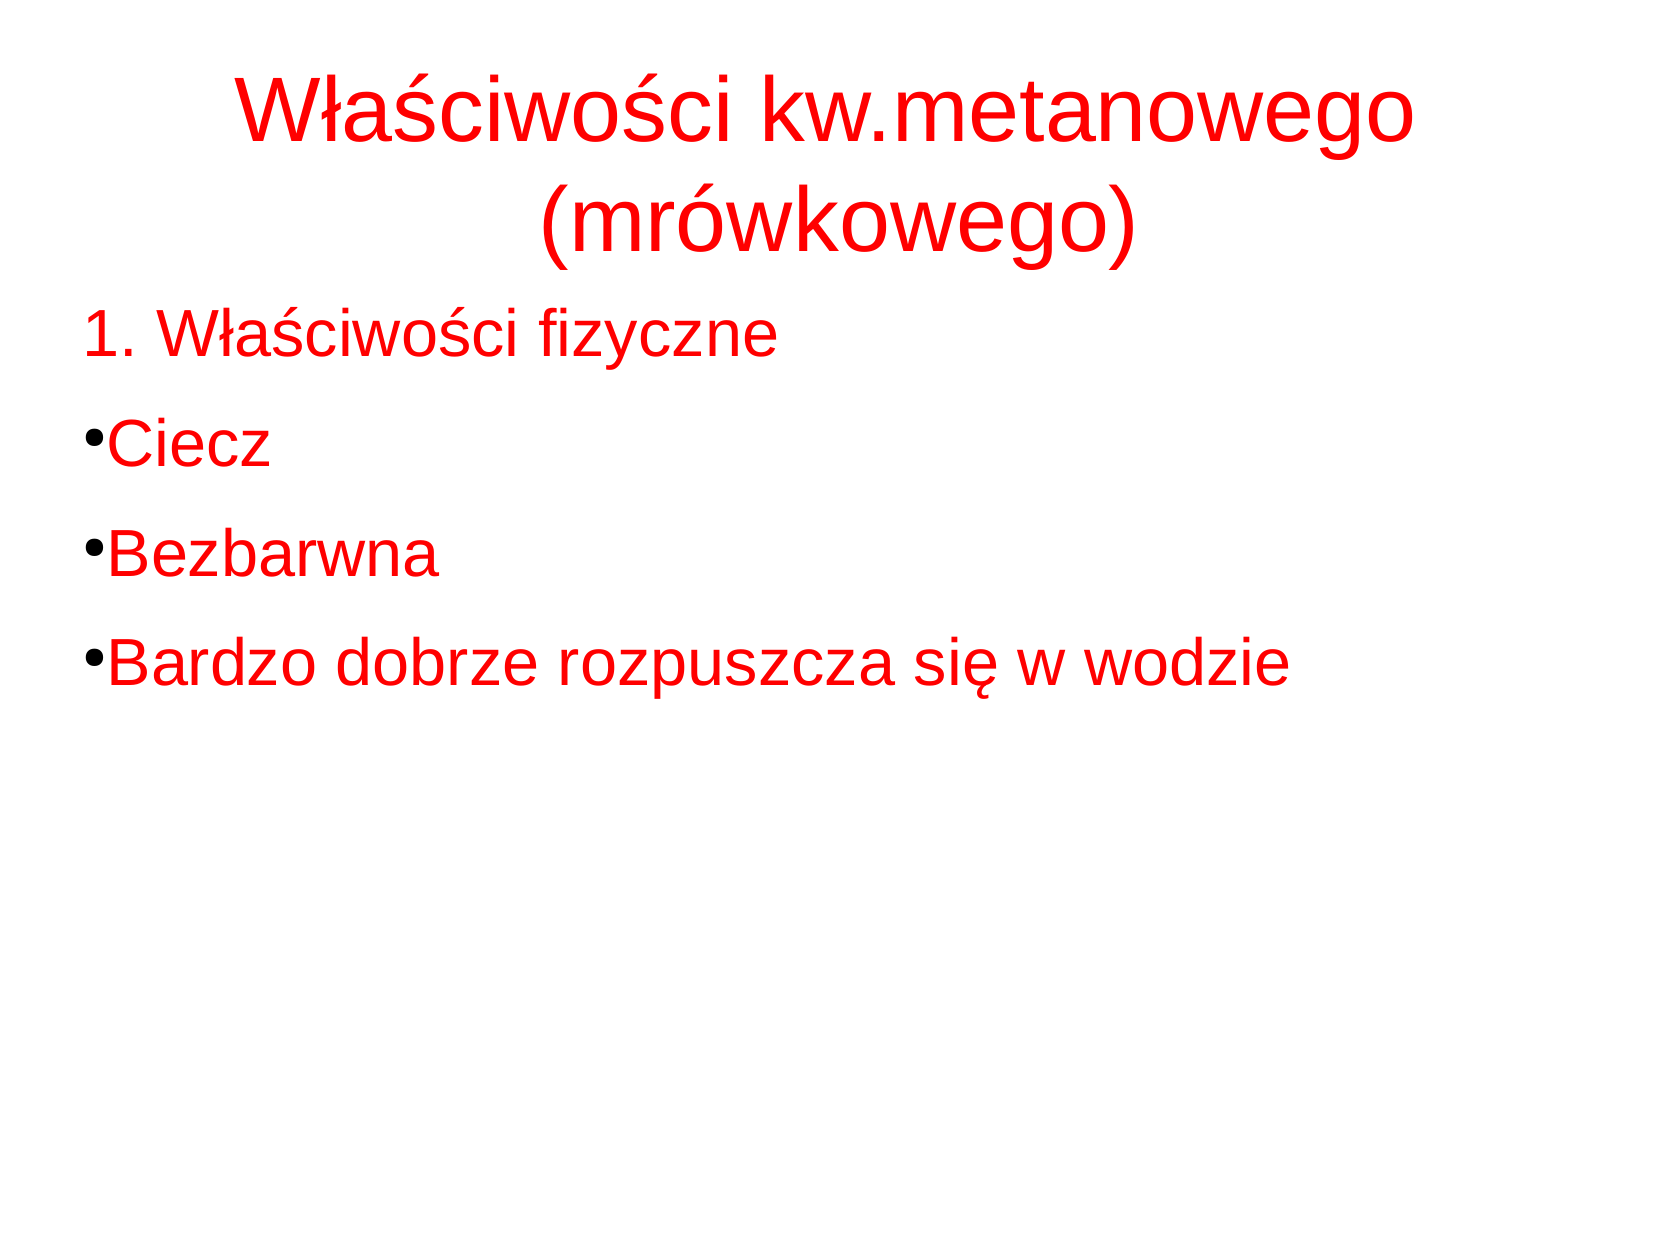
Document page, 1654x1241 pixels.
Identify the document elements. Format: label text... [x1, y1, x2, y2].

list 1. Właściwości fizyczne Ciecz Bezbarwna Bardzo dobrze rozpuszcza się w wodzie [82, 290, 1571, 1109]
title Właściwości kw.metanowego (mrówkowego) [82, 49, 1571, 257]
